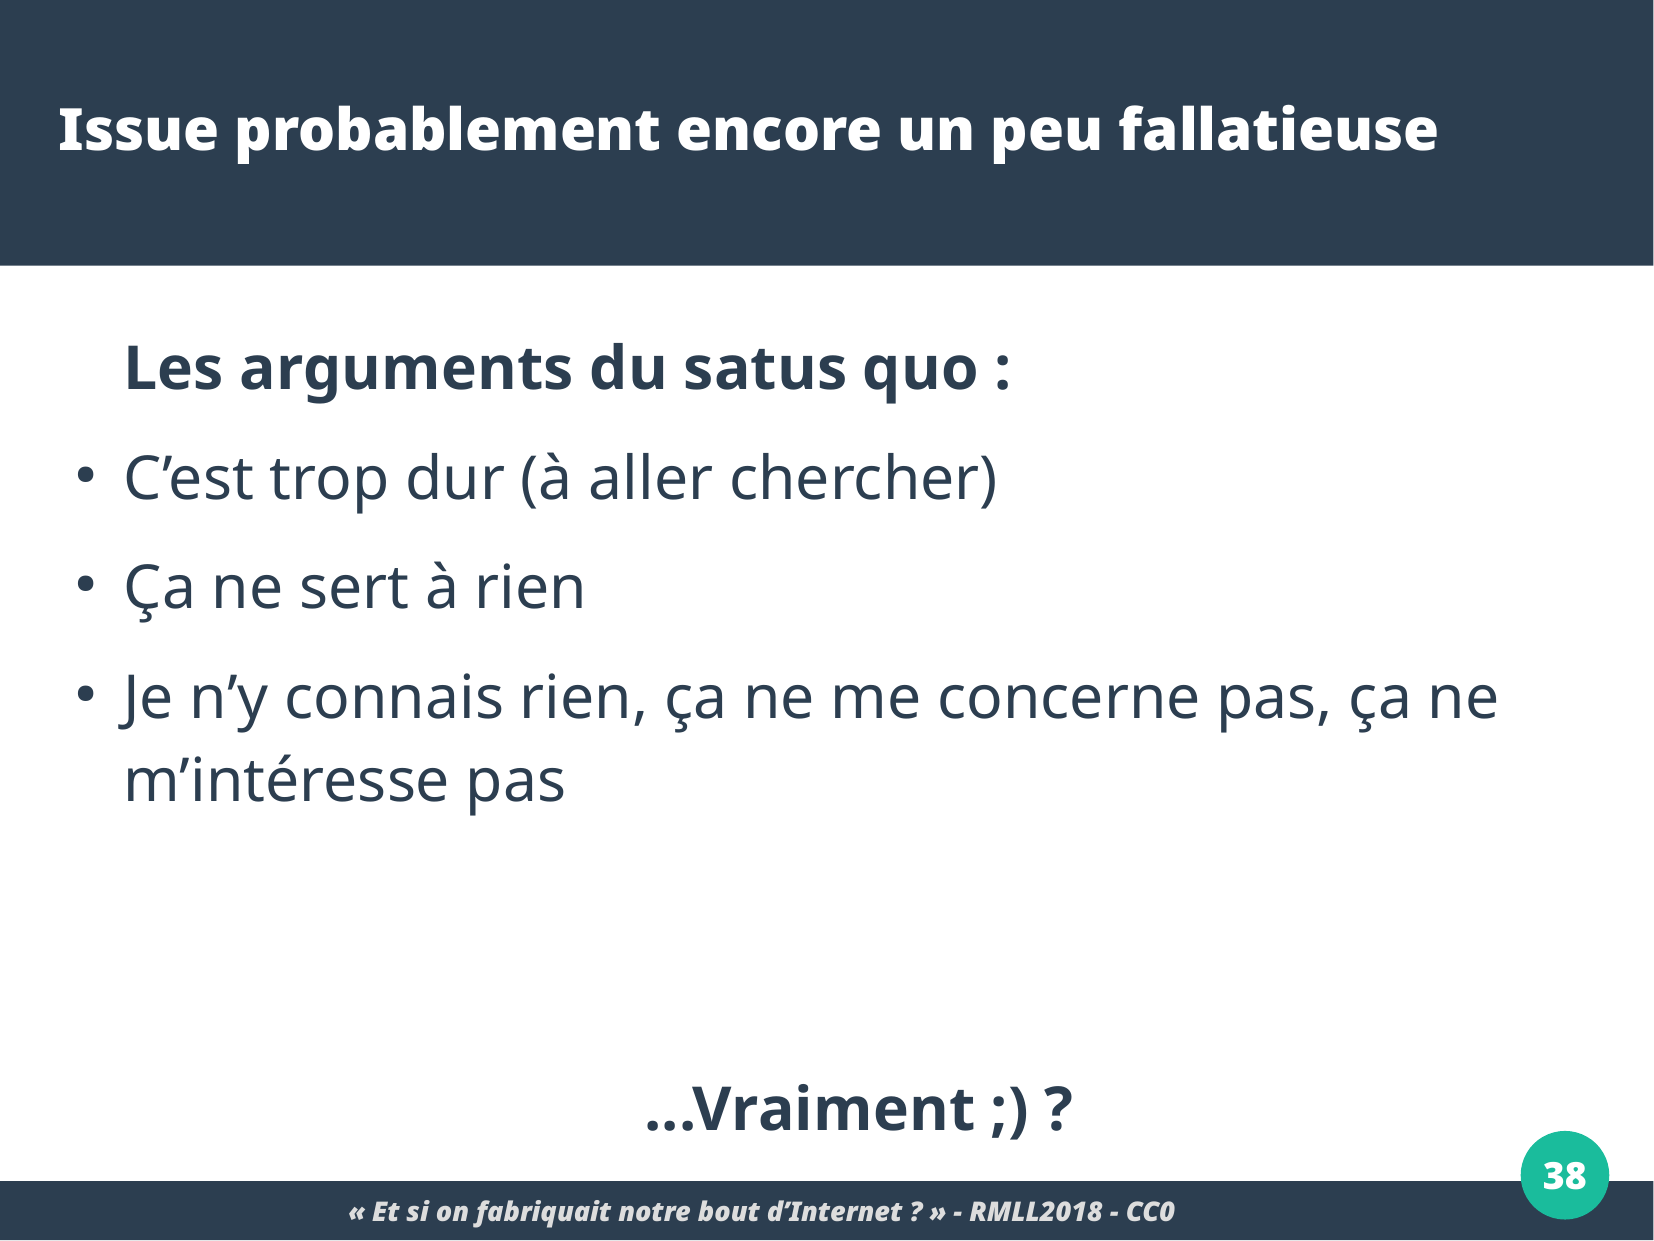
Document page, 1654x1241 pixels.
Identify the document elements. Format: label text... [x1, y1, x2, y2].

list Les arguments du satus quo : C’est trop dur (à aller chercher) Ça ne sert à rien Je n’y connais rien, ça ne me concerne pas, ça ne m’intéresse pas ...Vraiment ;) ? [59, 324, 1595, 1152]
title Issue probablement encore un peu fallatieuse [59, 49, 1595, 207]
